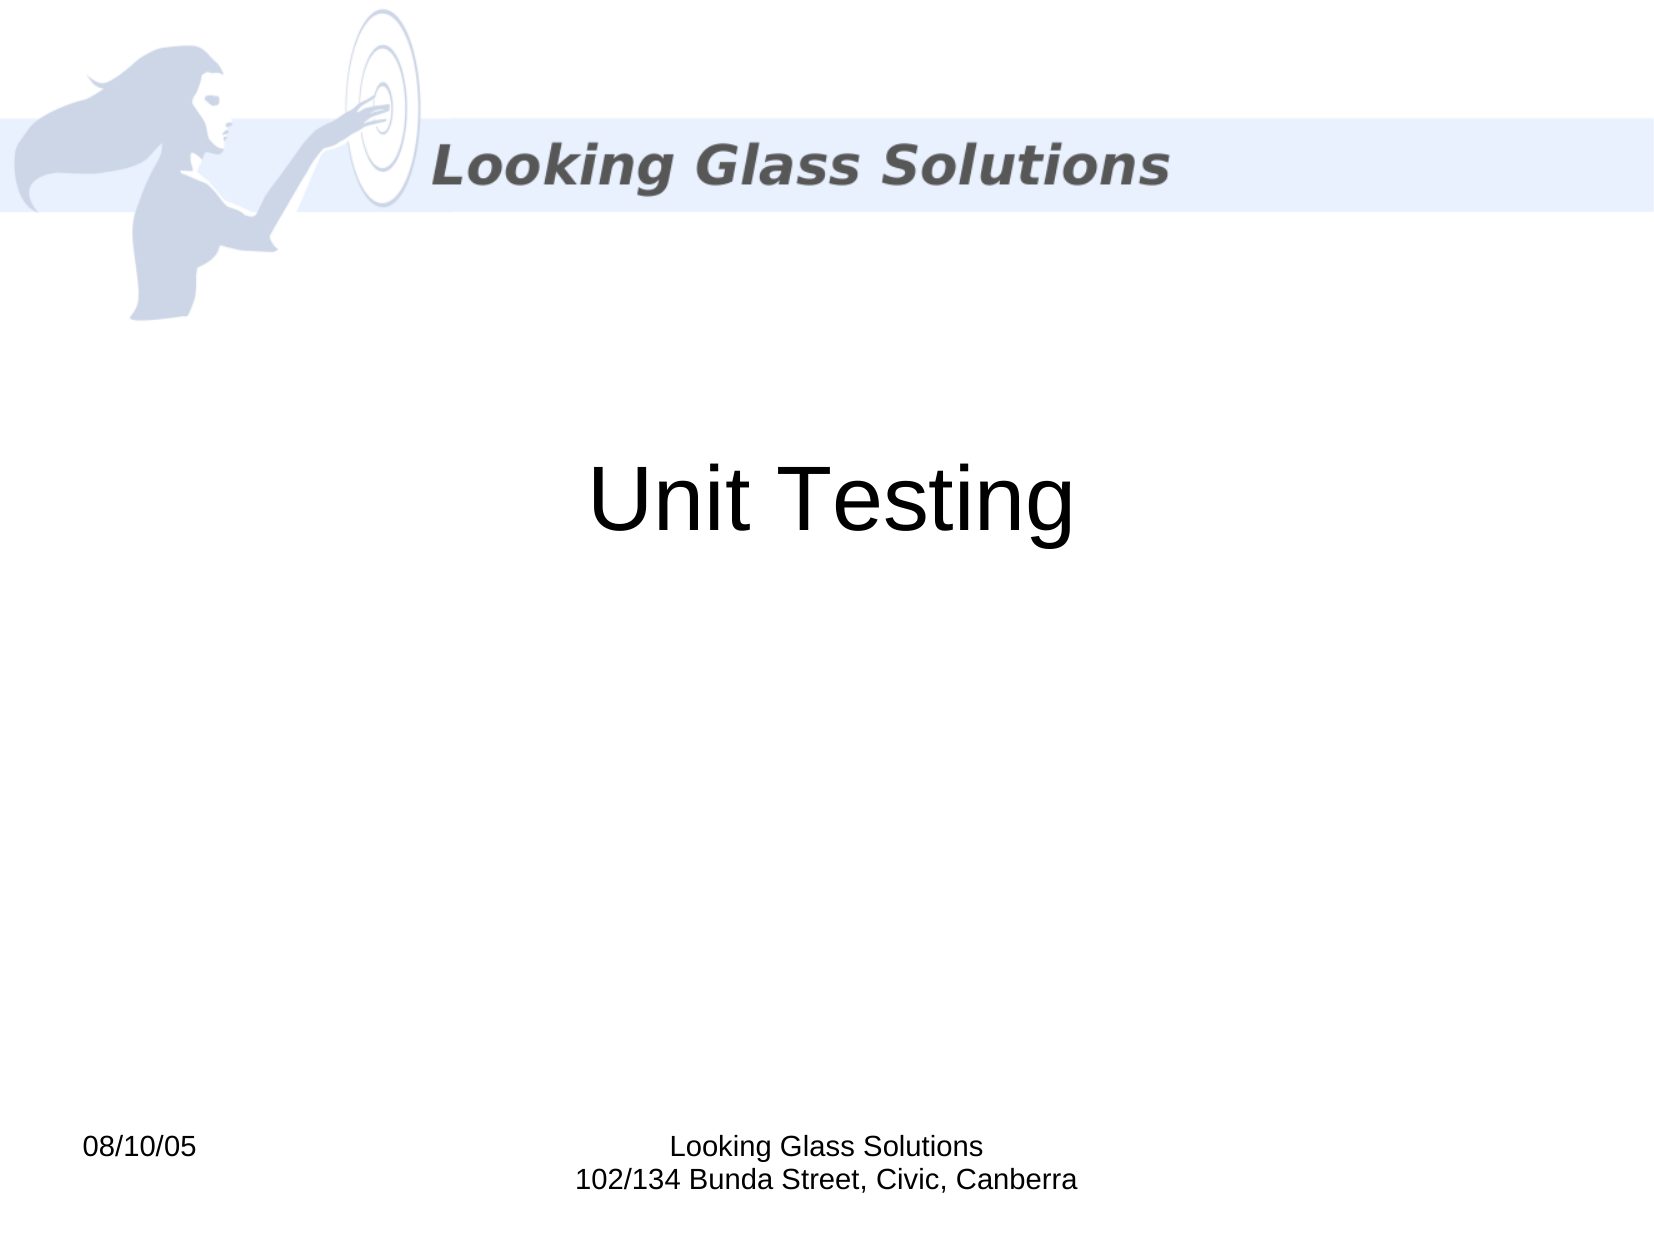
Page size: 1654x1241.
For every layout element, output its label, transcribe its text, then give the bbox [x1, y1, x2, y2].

picture [0, 0, 1654, 325]
title Unit Testing [88, 395, 1577, 603]
